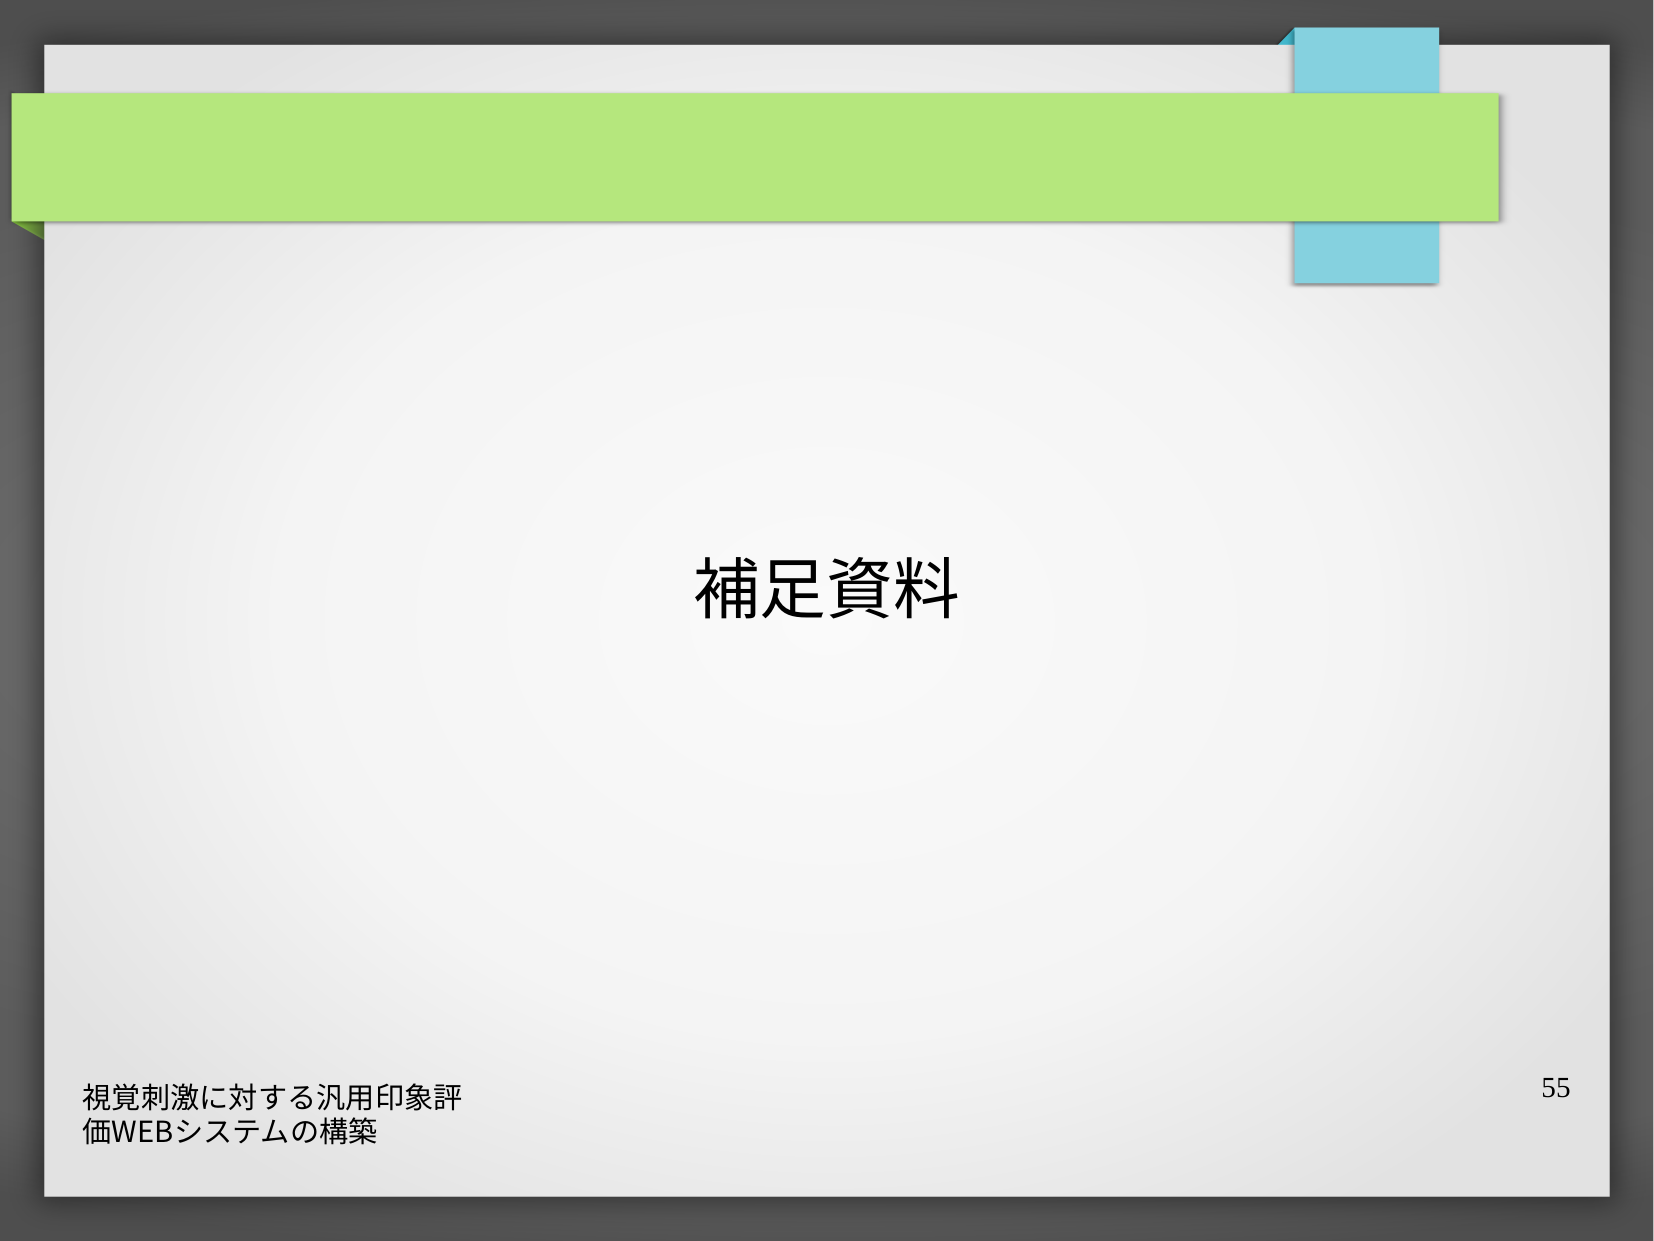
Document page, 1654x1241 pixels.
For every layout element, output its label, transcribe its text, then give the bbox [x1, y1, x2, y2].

subtitle 補足資料 [248, 106, 1406, 1063]
picture [0, 0, 1654, 1241]
